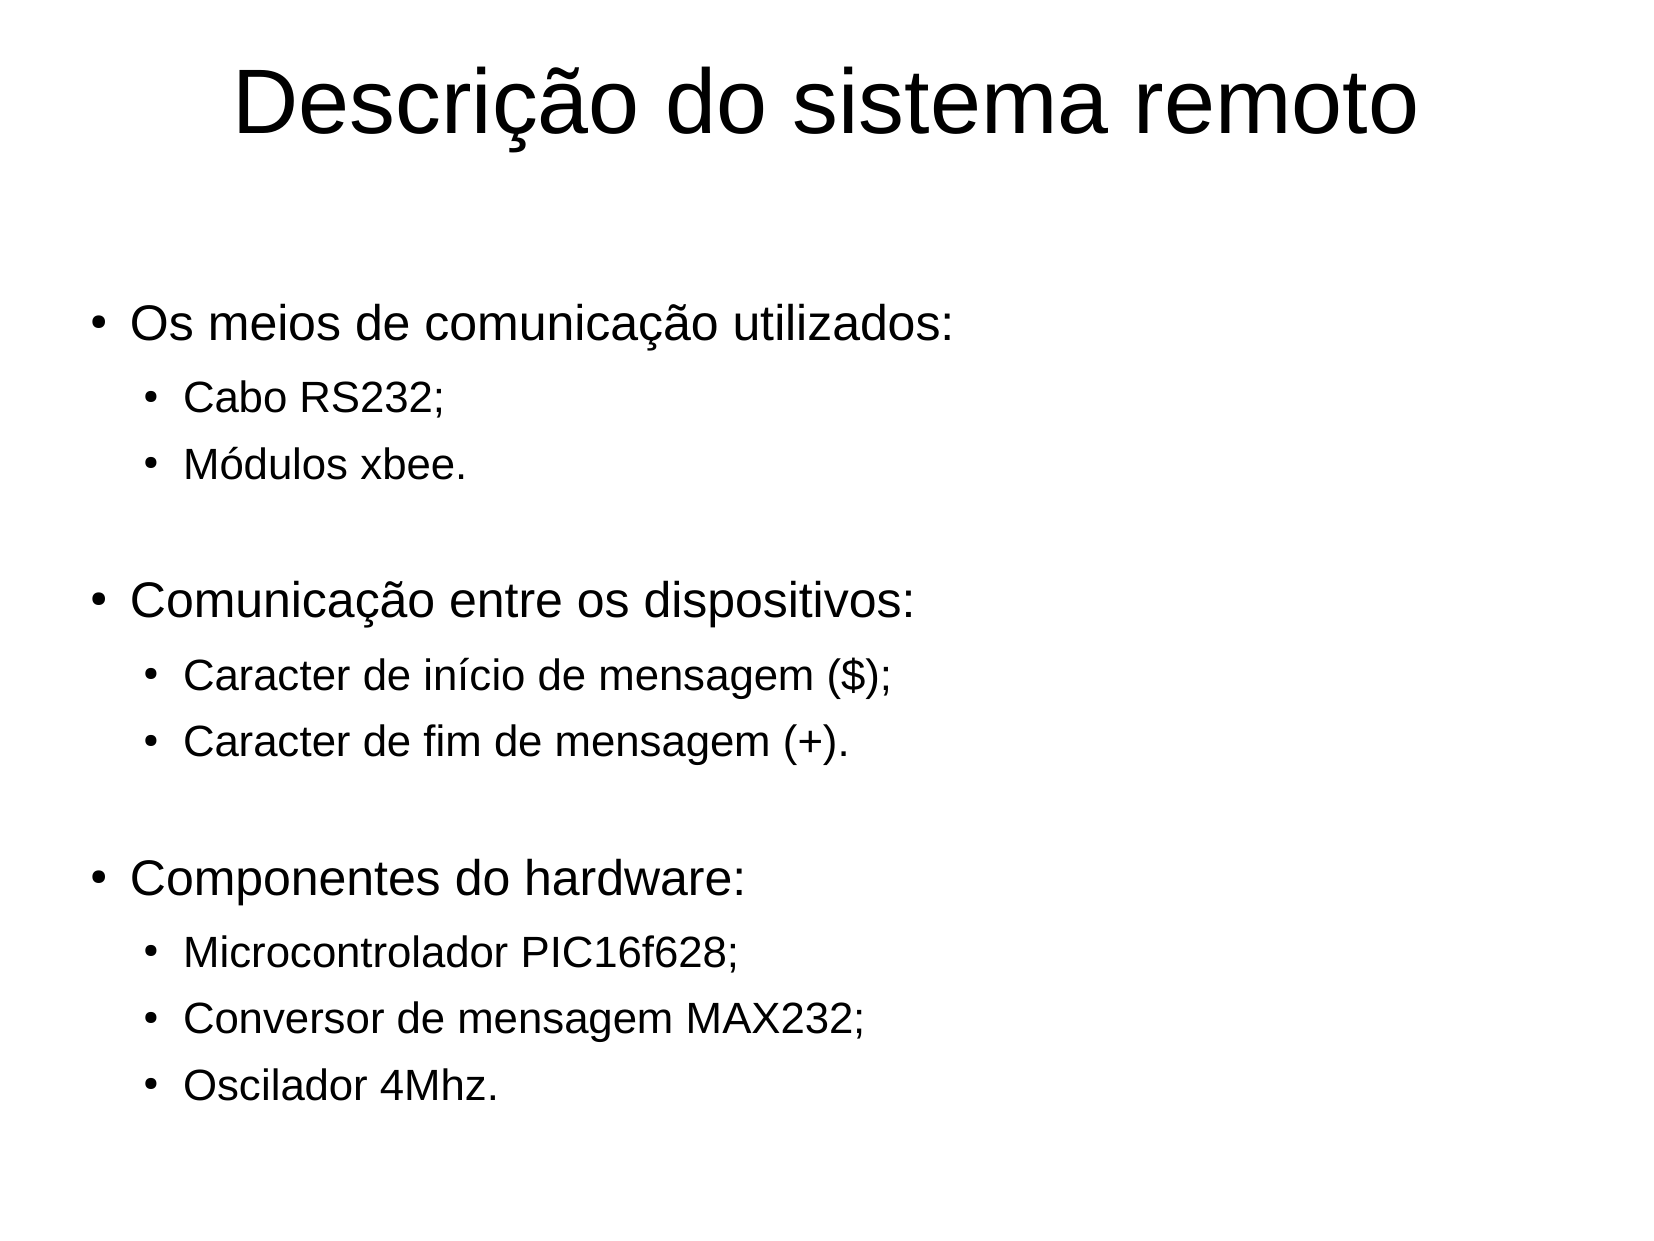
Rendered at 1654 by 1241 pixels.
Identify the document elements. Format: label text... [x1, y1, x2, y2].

title Descrição do sistema remoto [82, 49, 1571, 257]
list Os meios de comunicação utilizados: Cabo RS232; Módulos xbee. Comunicação entre os dispositivos: Caracter de início de mensagem ($); Caracter de fim de mensagem (+). Componentes do hardware: Microcontrolador PIC16f628; Conversor de mensagem MAX232; Oscilador 4Mhz. [76, 295, 1565, 1114]
